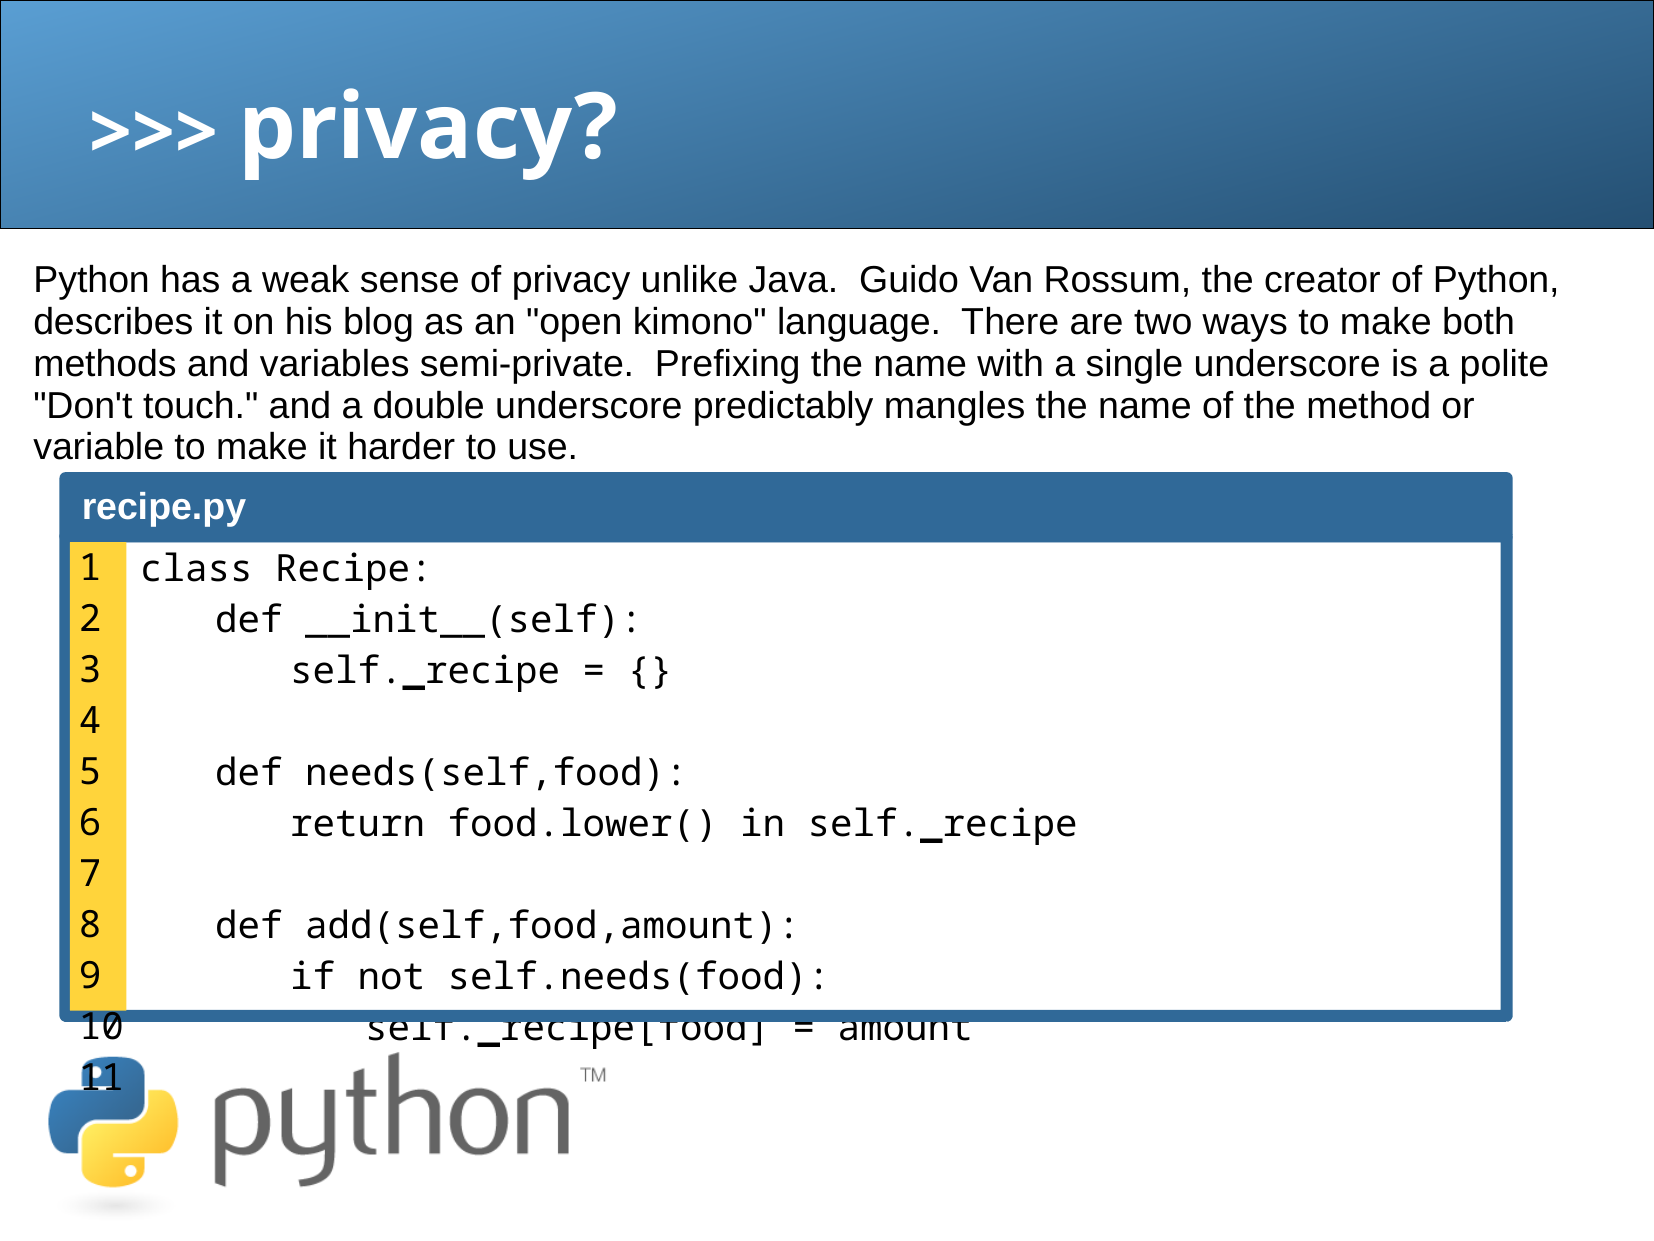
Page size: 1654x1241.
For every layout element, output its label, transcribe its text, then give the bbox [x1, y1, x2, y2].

text_box [0, 0, 1654, 229]
picture [618, 1022, 629, 1028]
picture [393, 1022, 404, 1028]
text_box 1 2 3 4 5 6 7 8 9 10 11 [64, 532, 140, 1013]
picture [596, 1022, 607, 1038]
text_box recipe.py [67, 480, 646, 538]
text_box [65, 478, 1507, 537]
picture [0, 1018, 660, 1241]
picture [528, 1022, 539, 1028]
text_box >>> privacy? [75, 53, 1576, 188]
picture [106, 1022, 112, 1030]
text_box class Recipe: def __init__(self): self._recipe = {} def needs(self,food): return food.lower() in self._recipe def add(self,food,amount): if not self.needs(food): self._recipe[food] = amount [140, 543, 1487, 757]
picture [108, 1022, 118, 1036]
text_box Python has a weak sense of privacy unlike Java. Guido Van Rossum, the creator of Python, describes it on his blog as an "open kimono" language. There are two ways to make both methods and variables semi-private. Prefixing the name with a single underscore is a polite "Don't touch." and a double underscore predictably mangles the name of the method or variable to make it harder to use. [18, 250, 1626, 476]
